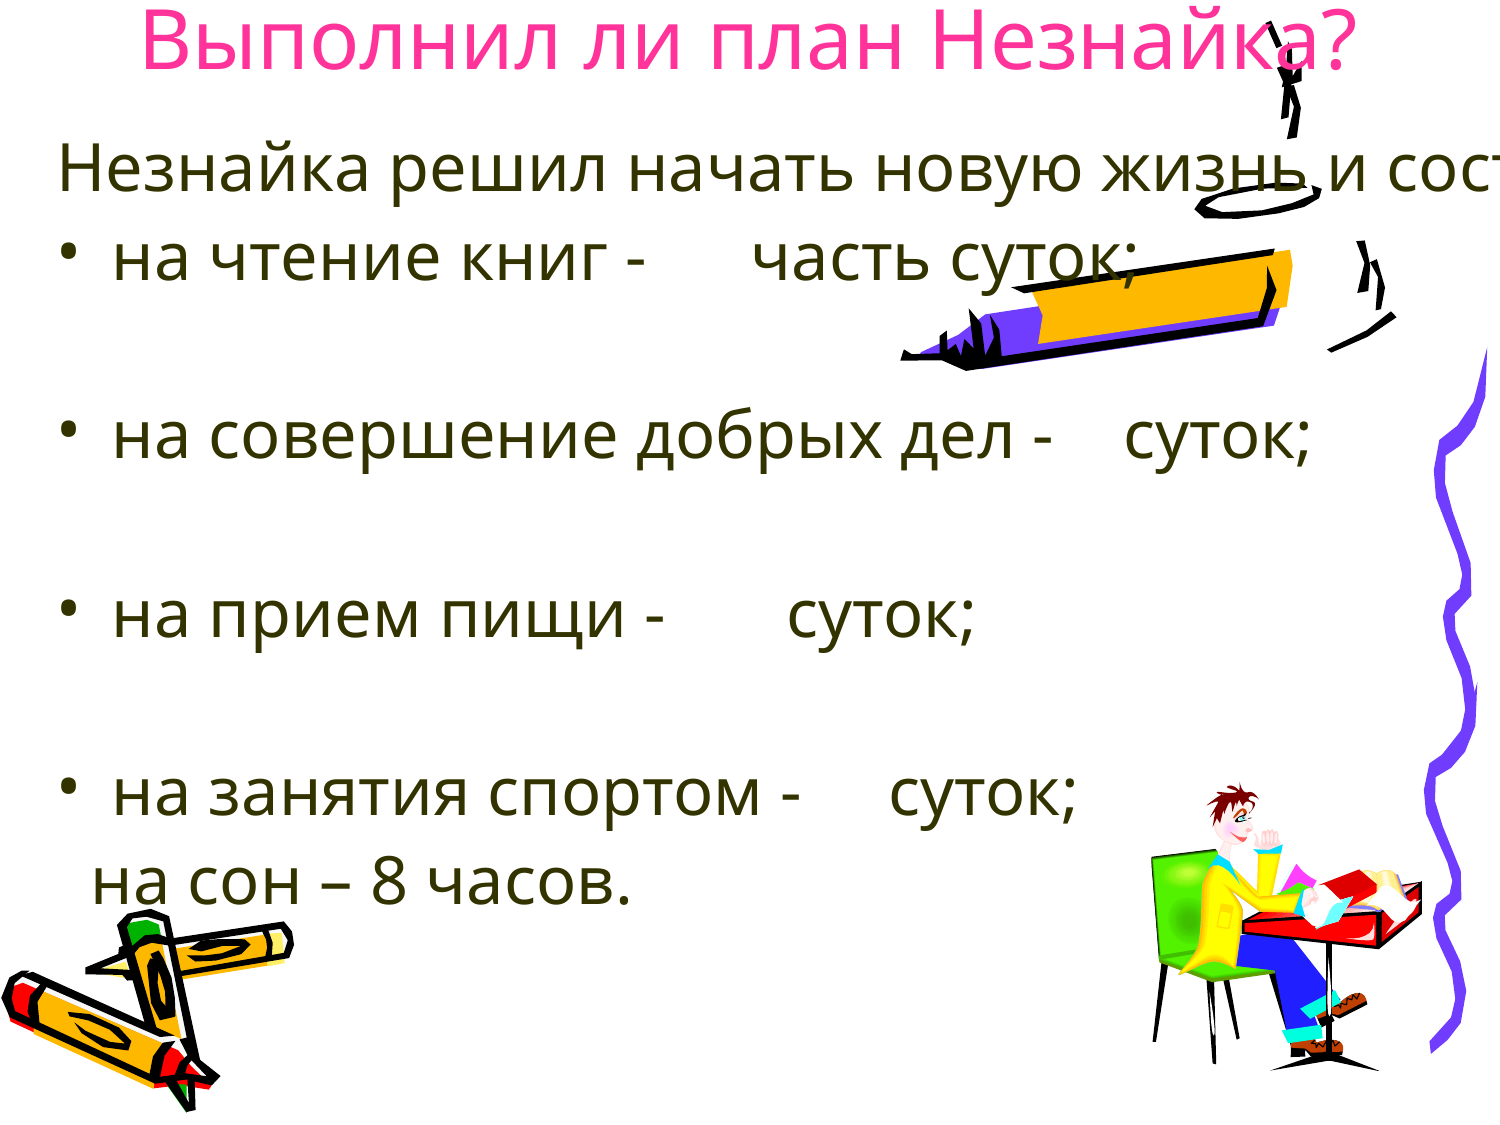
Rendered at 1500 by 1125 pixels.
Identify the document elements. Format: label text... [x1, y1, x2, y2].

picture [1151, 774, 1427, 1071]
text_box Выполнил ли план Незнайка? [72, 0, 1426, 102]
text_box Незнайка решил начать новую жизнь и составил себе такой режим на сутки: на чтение книг - часть суток; на совершение добрых дел - суток; на прием пищи - суток; на занятия спортом - суток; на сон – 8 часов. [41, 125, 1459, 1035]
